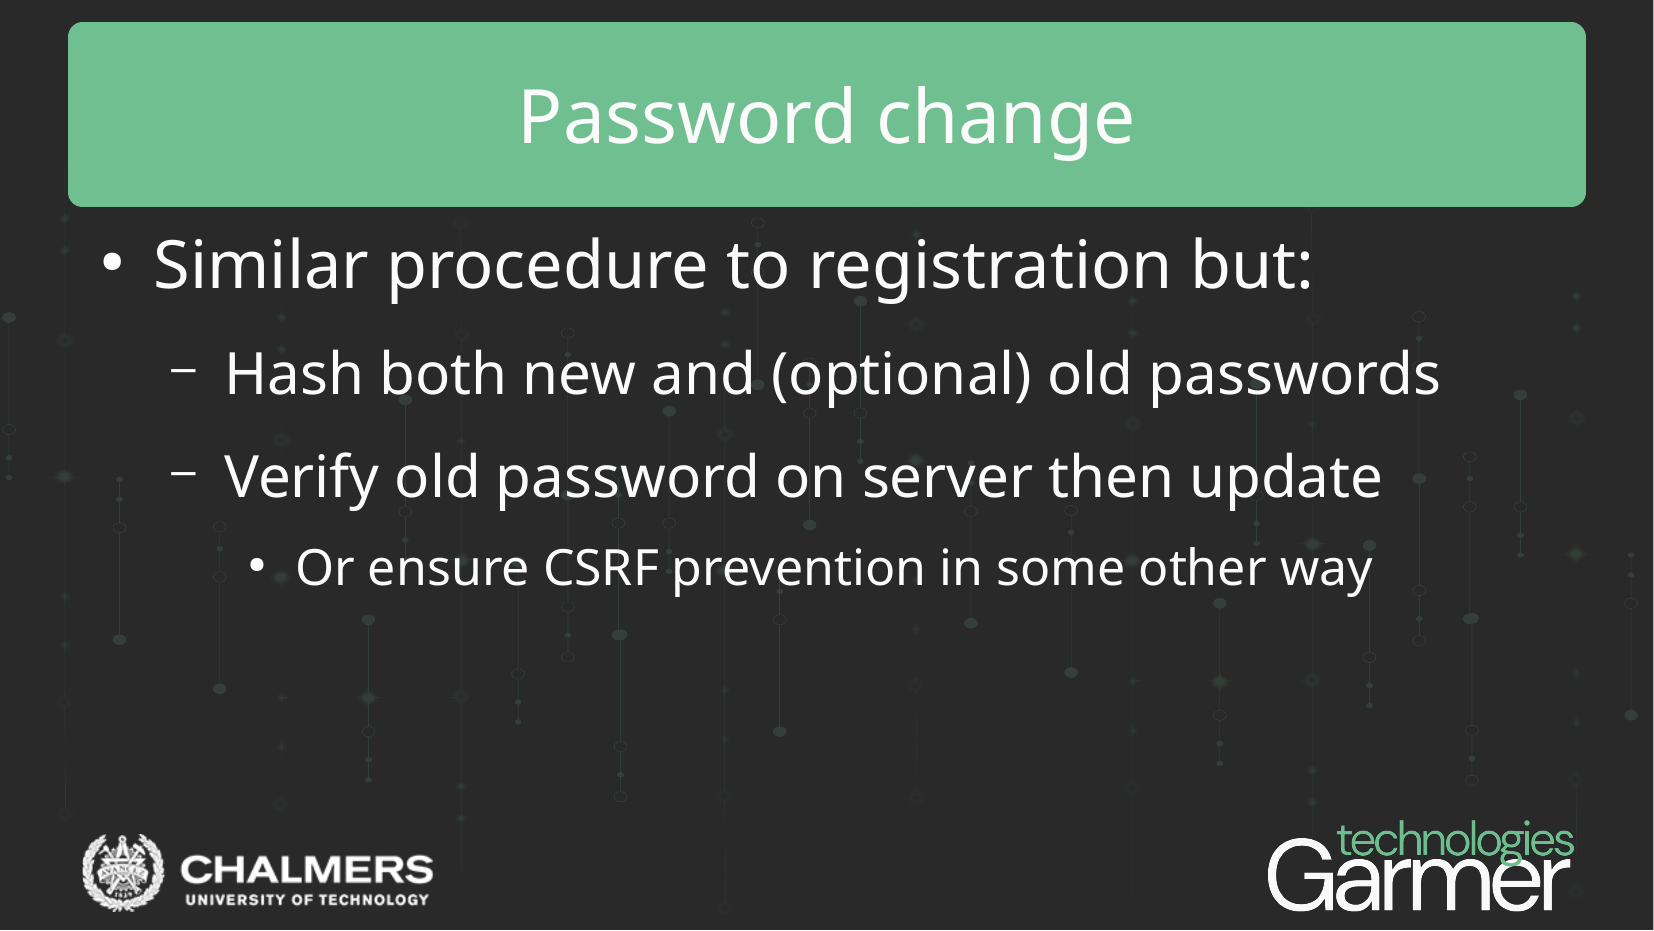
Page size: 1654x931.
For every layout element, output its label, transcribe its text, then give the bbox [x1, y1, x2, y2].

list Similar procedure to registration but: Hash both new and (optional) old passwords Verify old password on server then update Or ensure CSRF prevention in some other way [82, 217, 1571, 758]
picture [82, 834, 443, 912]
picture [1246, 807, 1607, 912]
title Password change [82, 37, 1571, 193]
